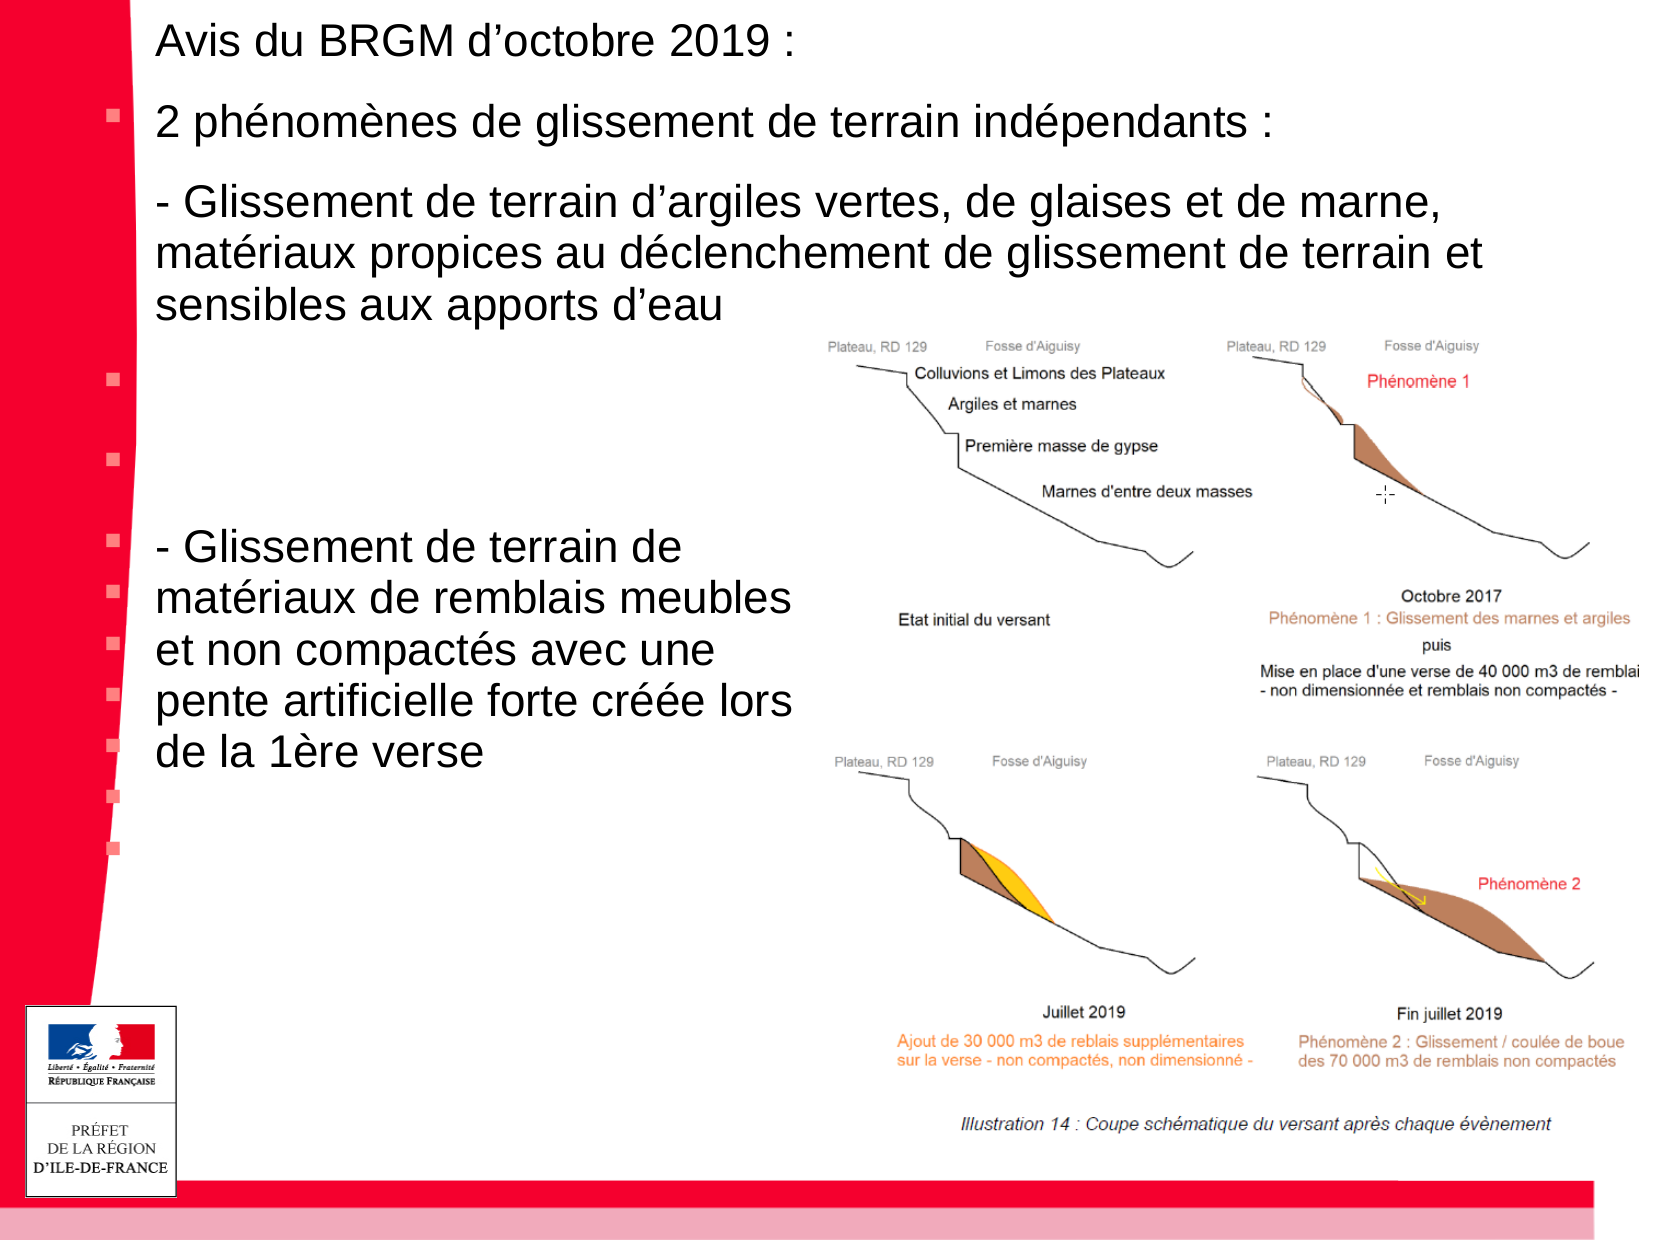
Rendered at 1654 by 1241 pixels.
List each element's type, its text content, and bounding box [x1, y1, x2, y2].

list Avis du BRGM d’octobre 2019 : 2 phénomènes de glissement de terrain indépendants : - Glissement de terrain d’argiles vertes, de glaises et de marne, matériaux propices au déclenchement de glissement de terrain et sensibles aux apports d’eau - Glissement de terrain de matériaux de remblais meubles et non compactés avec une pente artificielle forte créée lors de la 1ère verse [84, 14, 1574, 1093]
picture [0, 0, 1653, 1240]
